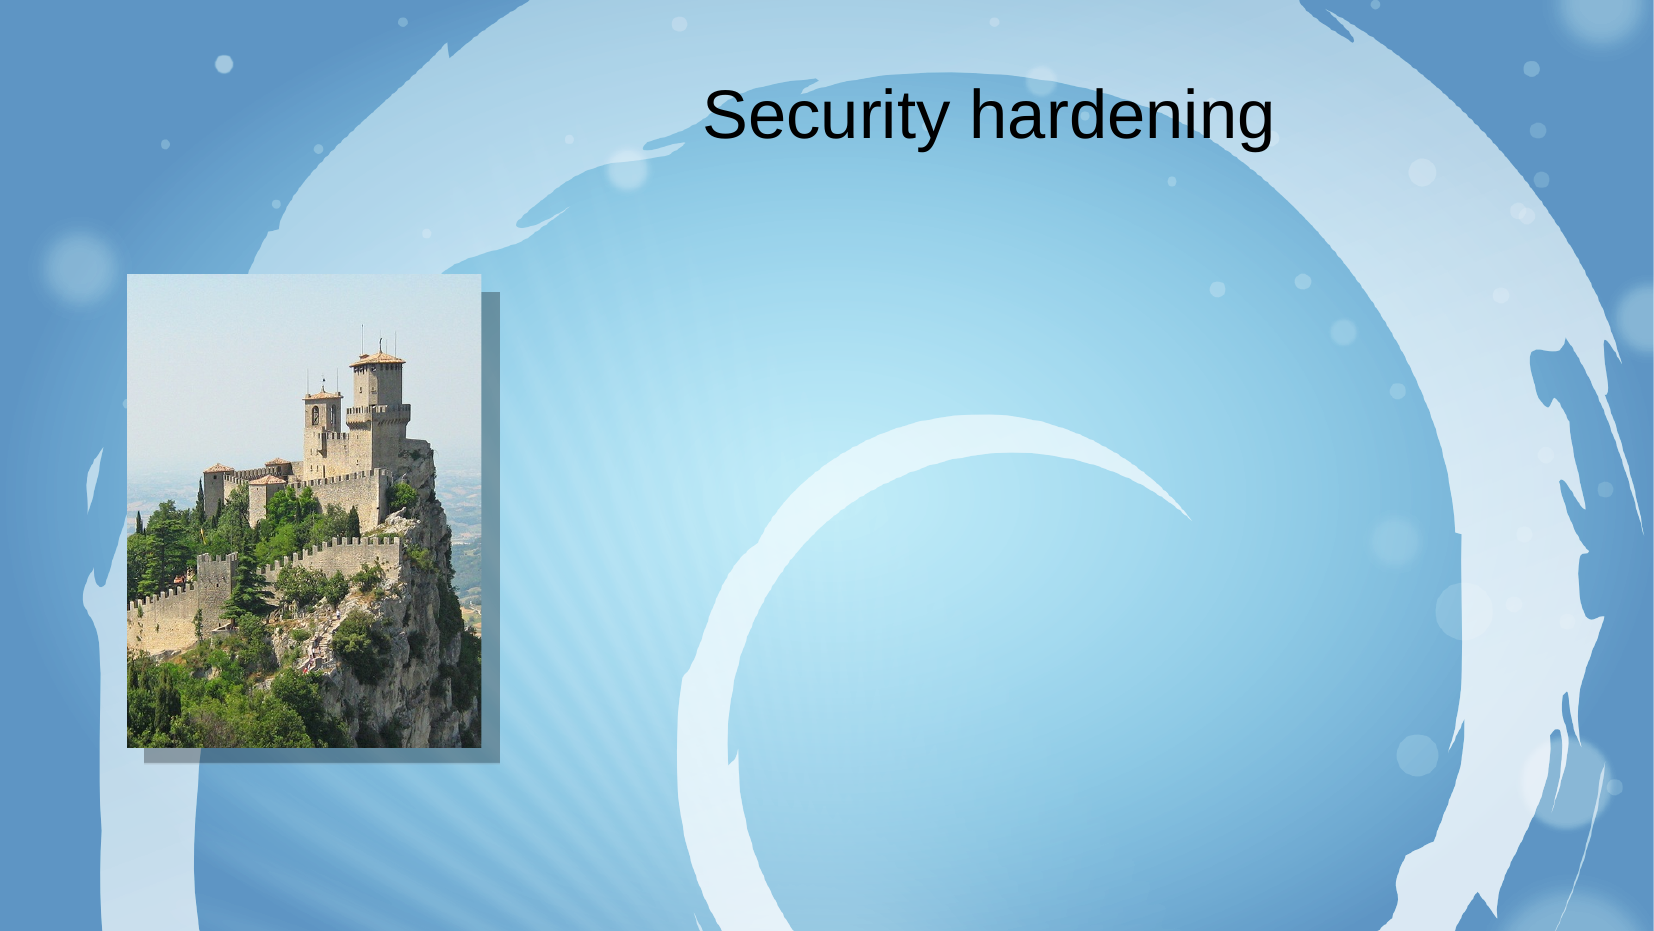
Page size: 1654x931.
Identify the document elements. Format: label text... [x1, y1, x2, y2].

title Security hardening [442, 37, 1536, 193]
picture [0, 0, 1654, 931]
